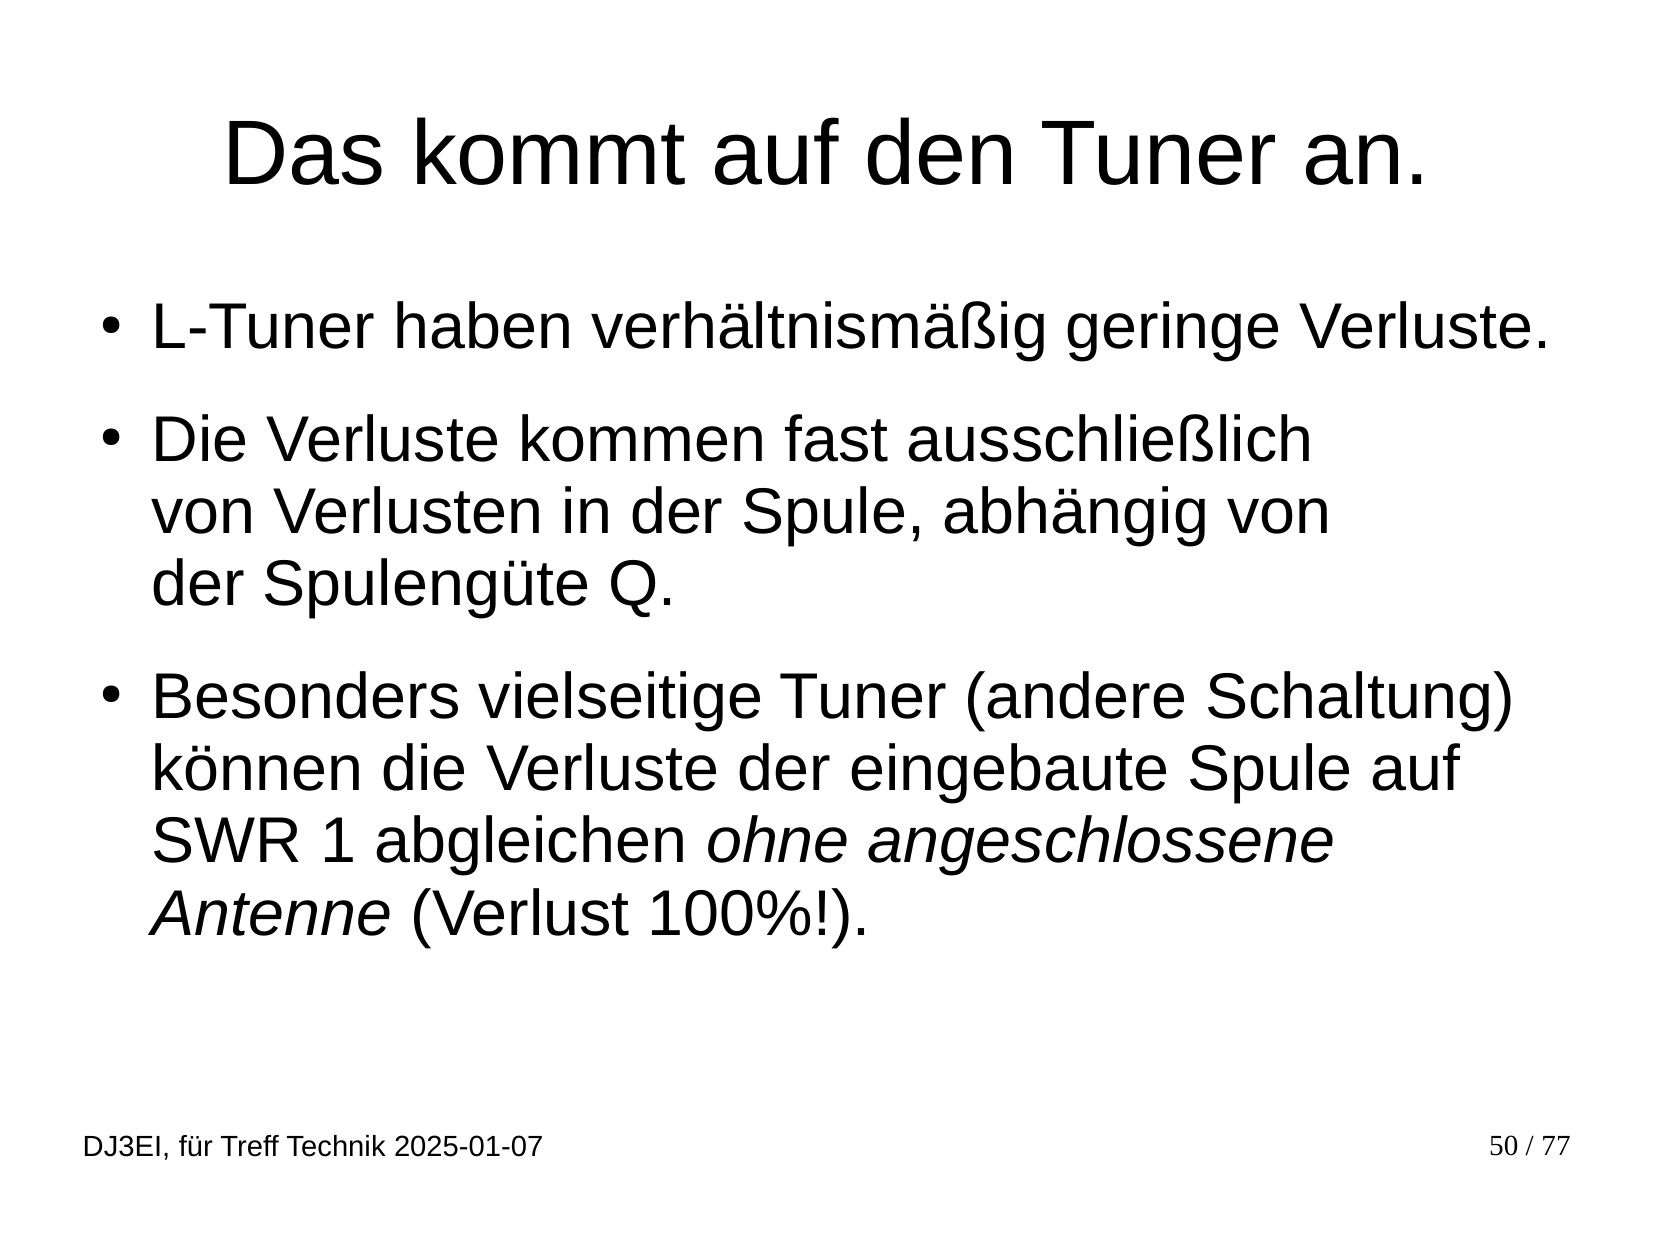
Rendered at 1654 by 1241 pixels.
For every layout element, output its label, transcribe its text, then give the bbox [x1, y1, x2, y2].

title Das kommt auf den Tuner an. [82, 49, 1571, 257]
list L-Tuner haben verhältnismäßig geringe Verluste. Die Verluste kommen fast ausschließlich von Verlusten in der Spule, abhängig von der Spulengüte Q. Besonders vielseitige Tuner (andere Schaltung) können die Verluste der eingebaute Spule auf SWR 1 abgleichen ohne angeschlossene Antenne (Verlust 100%!). [82, 290, 1571, 1010]
